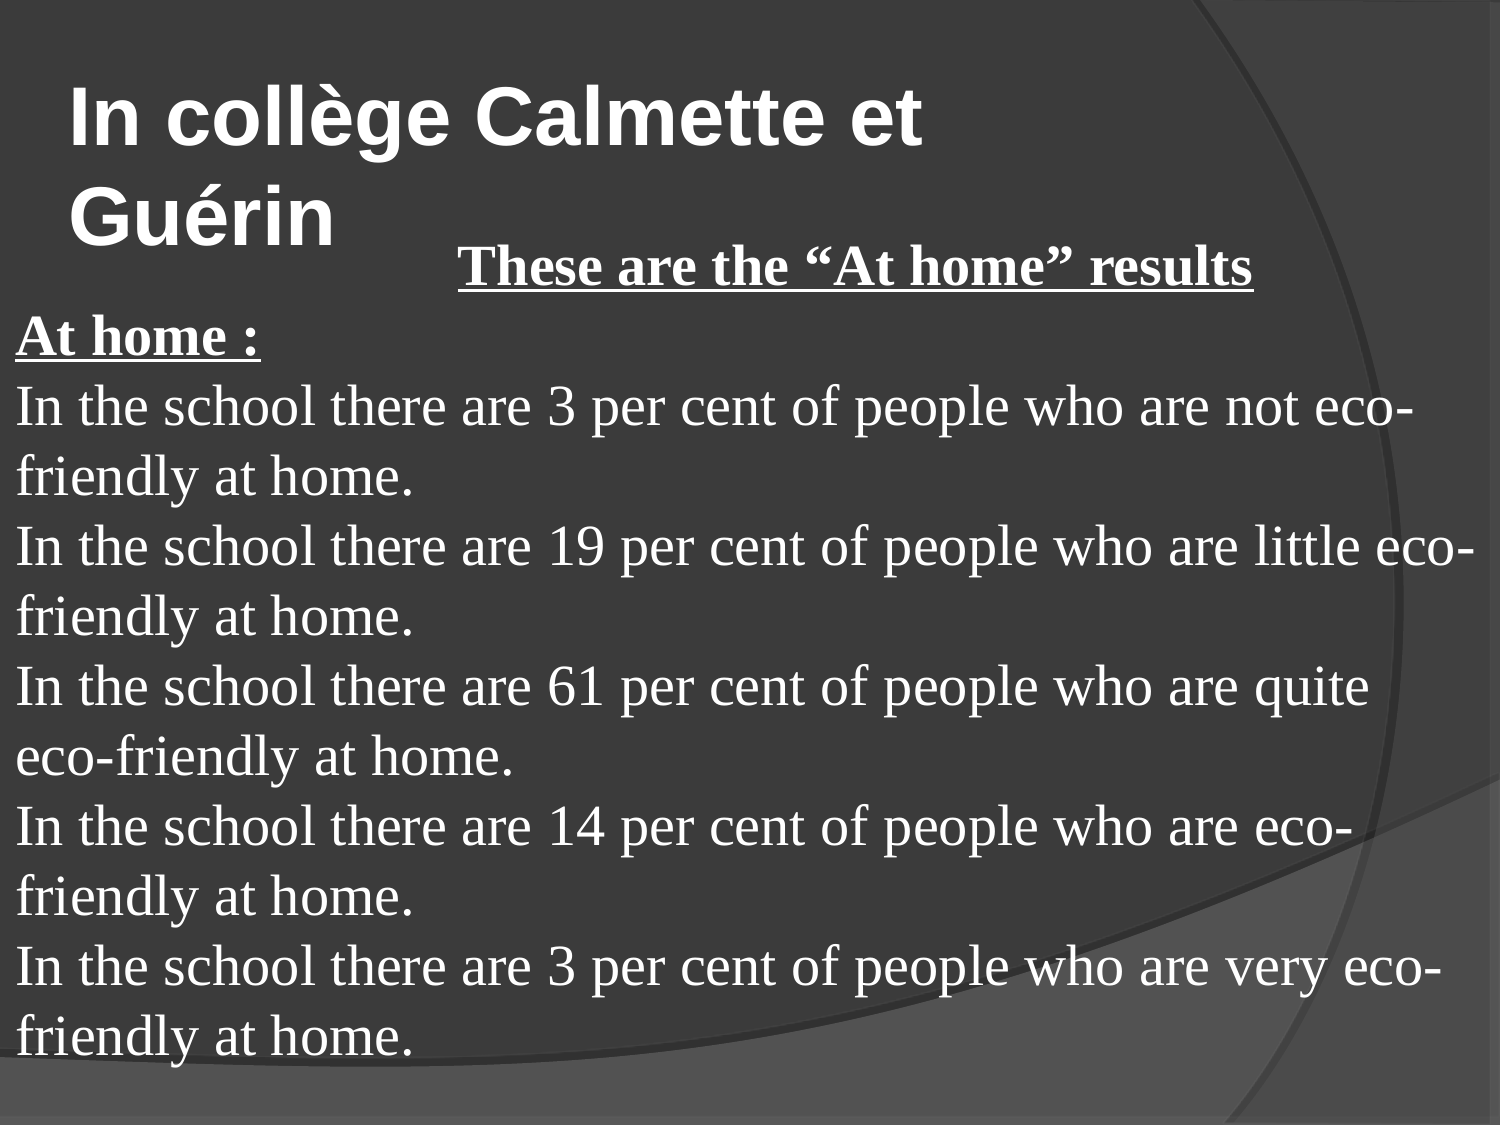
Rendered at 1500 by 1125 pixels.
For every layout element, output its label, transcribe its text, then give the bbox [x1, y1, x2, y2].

text_box These are the “At home” results At home : In the school there are 3 per cent of people who are not eco-friendly at home. In the school there are 19 per cent of people who are little eco-friendly at home. In the school there are 61 per cent of people who are quite eco-friendly at home. In the school there are 14 per cent of people who are eco-friendly at home. In the school there are 3 per cent of people who are very eco-friendly at home. [0, 149, 1500, 1074]
text_box In collège Calmette et Guérin [53, 55, 1034, 149]
